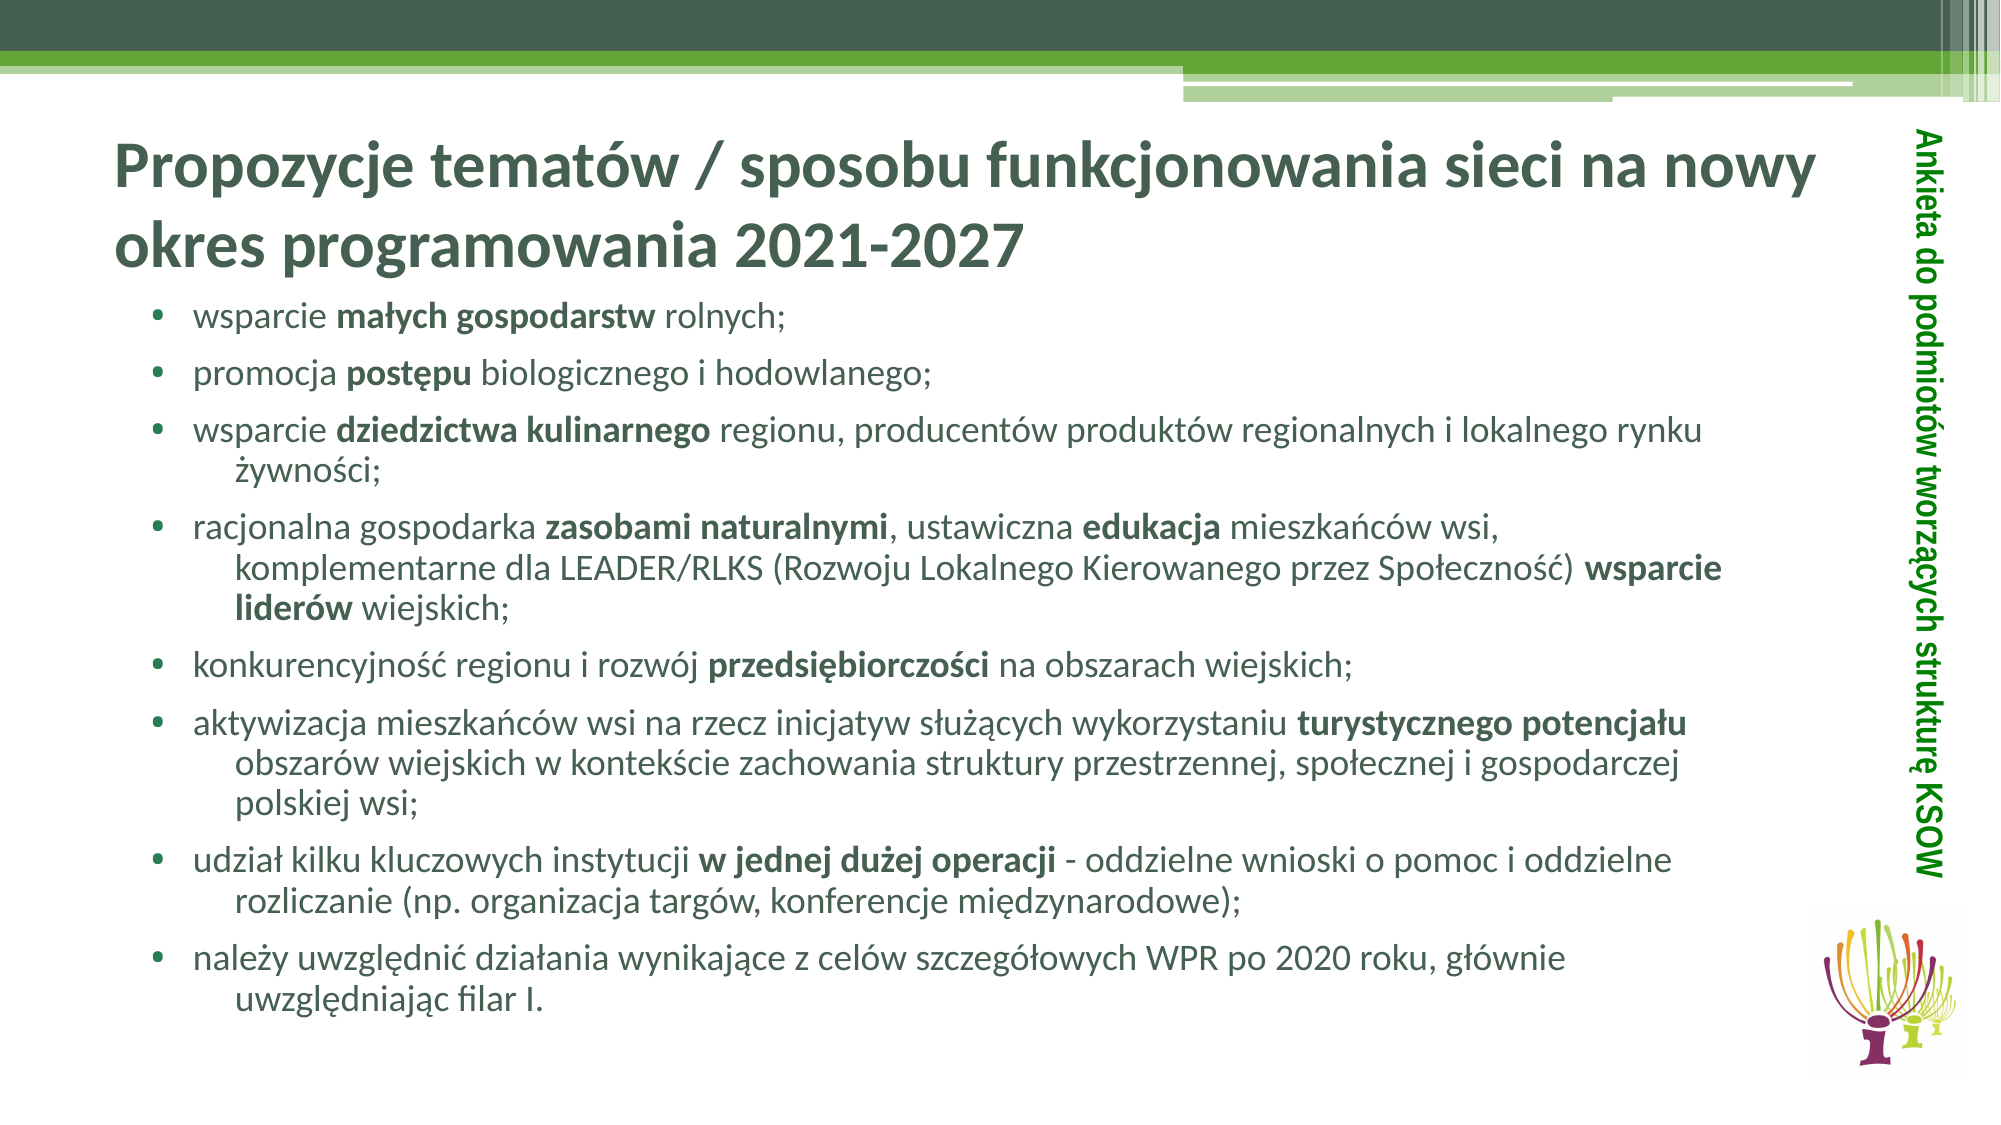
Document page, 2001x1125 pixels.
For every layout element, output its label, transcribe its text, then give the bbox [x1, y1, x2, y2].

picture [1807, 903, 1965, 1082]
list wsparcie małych gospodarstw rolnych; promocja postępu biologicznego i hodowlanego; wsparcie dziedzictwa kulinarnego regionu, producentów produktów regionalnych i lokalnego rynku żywności; racjonalna gospodarka zasobami naturalnymi, ustawiczna edukacja mieszkańców wsi, komplementarne dla LEADER/RLKS (Rozwoju Lokalnego Kierowanego przez Społeczność) wsparcie liderów wiejskich; konkurencyjność regionu i rozwój przedsiębiorczości na obszarach wiejskich; aktywizacja mieszkańców wsi na rzecz inicjatyw służących wykorzystaniu turystycznego potencjału obszarów wiejskich w kontekście zachowania struktury przestrzennej, społecznej i gospodarczej polskiej wsi; udział kilku kluczowych instytucji w jednej dużej operacji - oddzielne wnioski o pomoc i oddzielne rozliczanie (np. organizacja targów, konferencje międzynarodowe); należy uwzględnić działania wynikające z celów szczegółowych WPR po 2020 roku, głównie uwzględniając filar I. [99, 288, 1744, 1082]
title Propozycje tematów / sposobu funkcjonowania sieci na nowy okres programowania 2021-2027 [99, 113, 1900, 289]
text_box Ankieta do podmiotów tworzących strukturę KSOW [1901, 113, 1962, 904]
